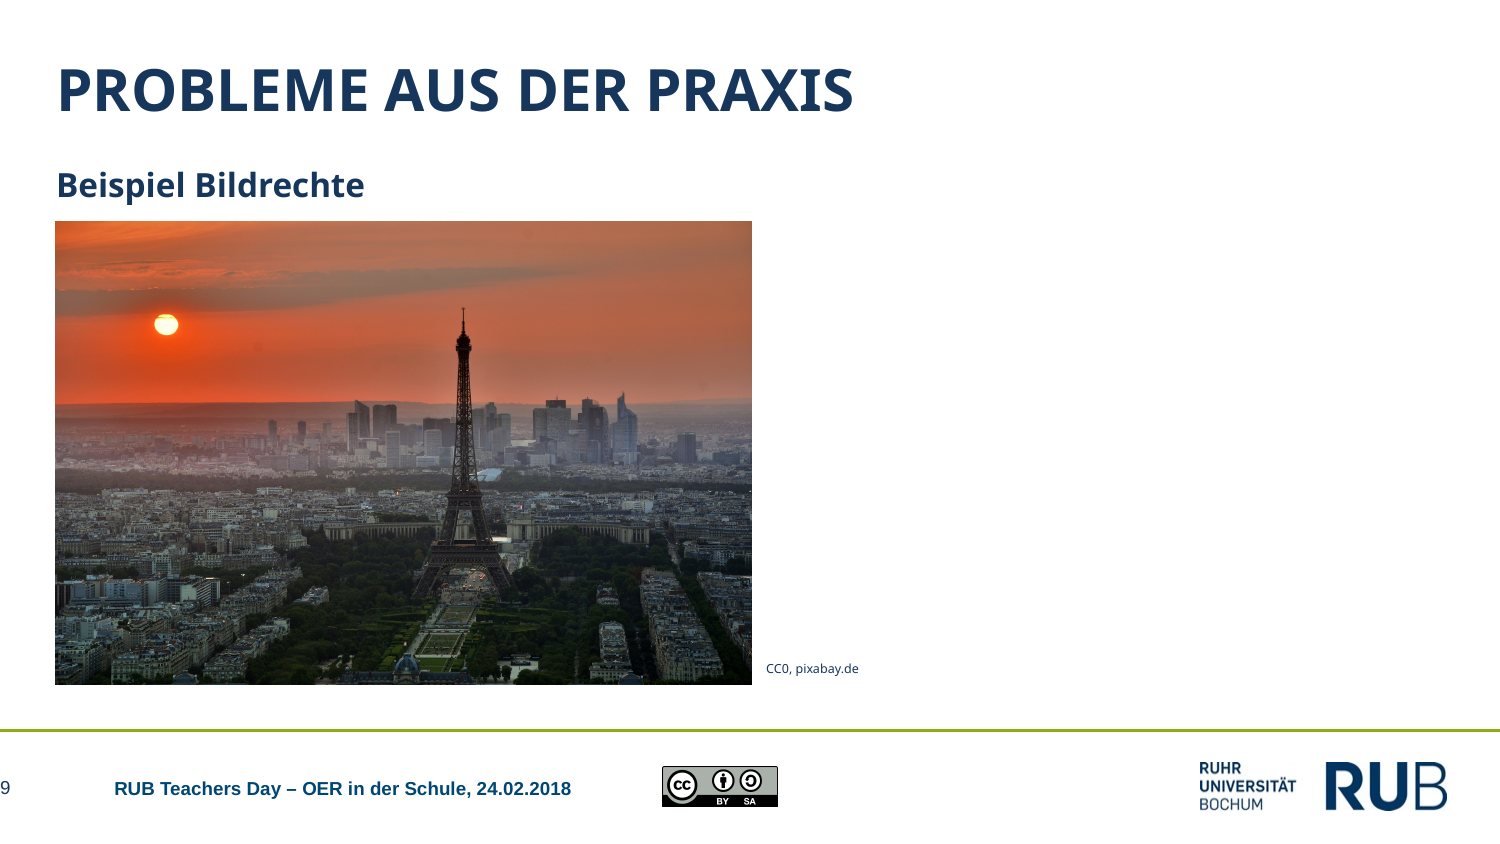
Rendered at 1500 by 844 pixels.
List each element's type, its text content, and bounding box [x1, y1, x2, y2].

text_box Probleme aus der Praxis [55, 53, 1002, 124]
text_box CC0, pixabay.de [752, 653, 876, 684]
text_box 9 [0, 764, 85, 810]
picture [662, 766, 778, 808]
picture [55, 221, 752, 686]
text_box Beispiel Bildrechte [55, 164, 1061, 205]
text_box RUB Teachers Day – OER in der Schule, 24.02.2018 [114, 776, 948, 822]
